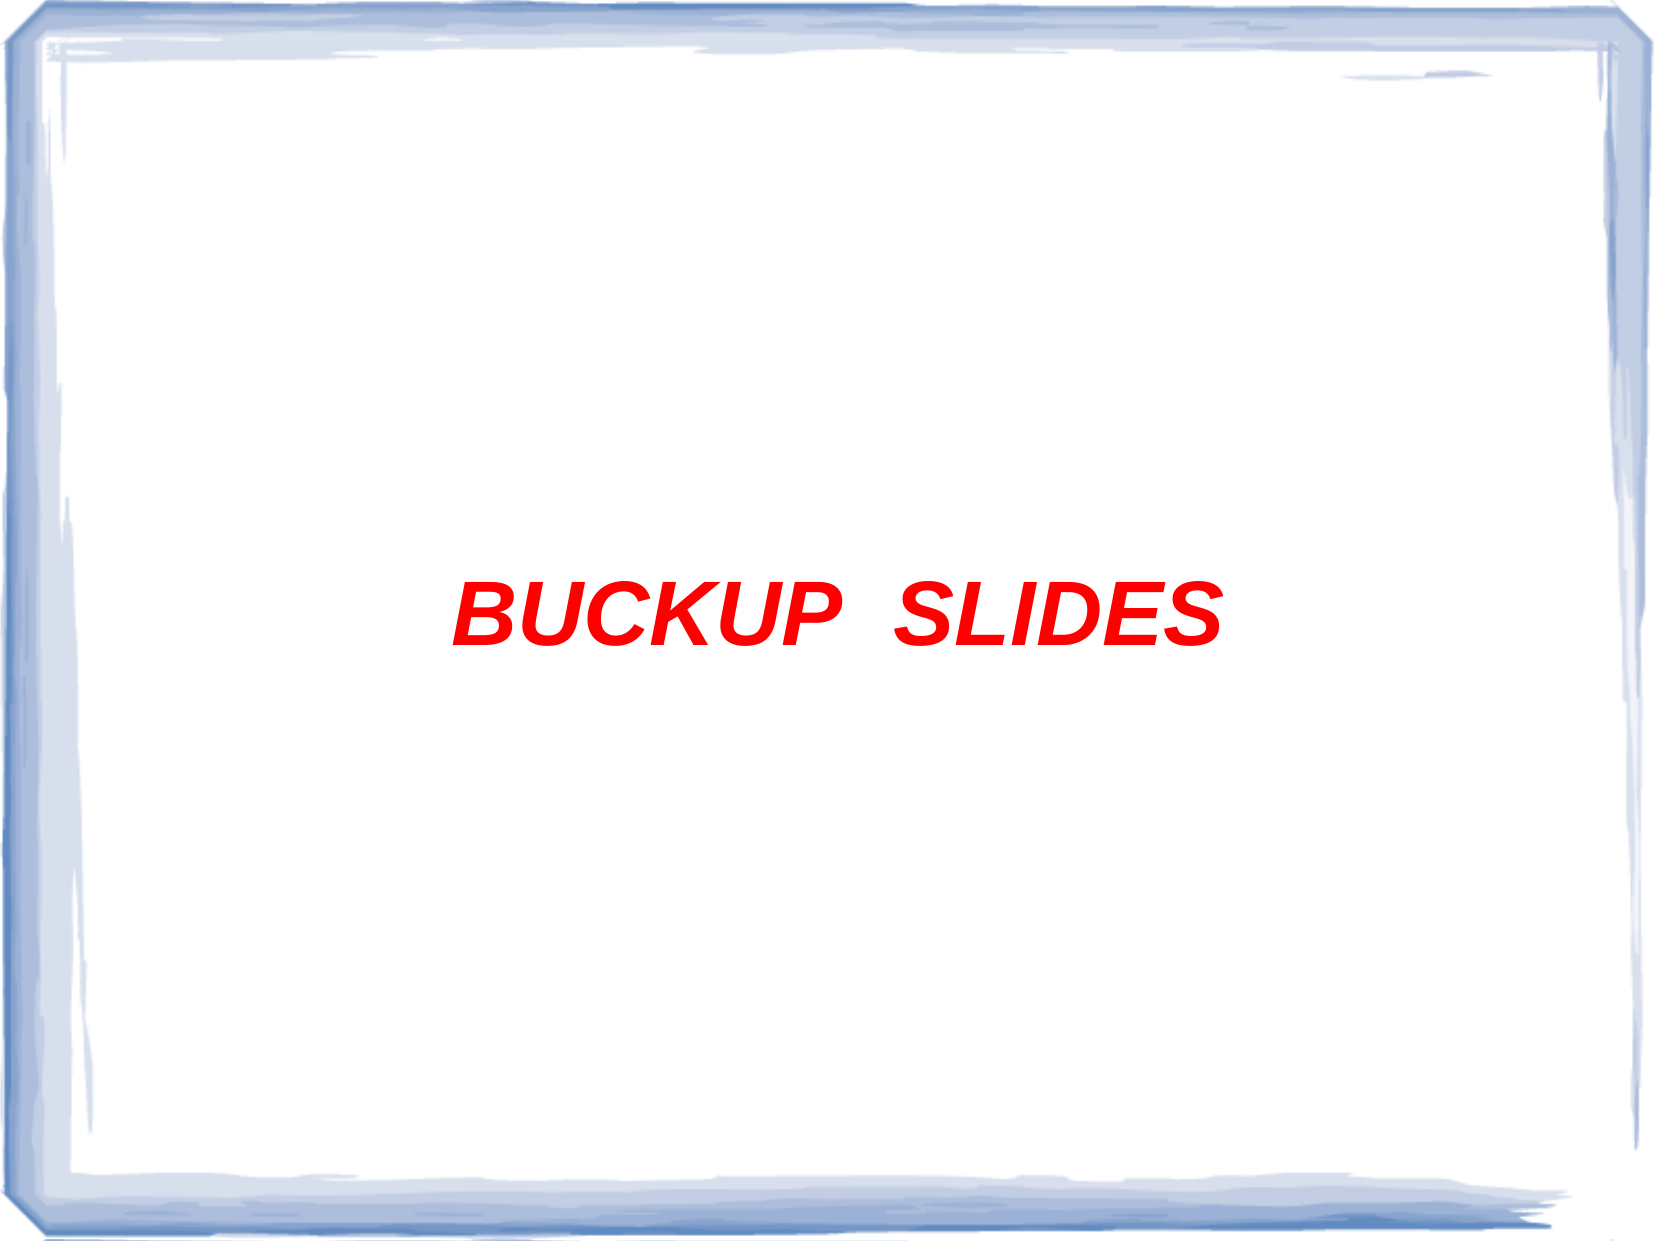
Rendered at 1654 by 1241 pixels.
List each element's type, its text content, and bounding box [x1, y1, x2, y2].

picture [0, 0, 1654, 1241]
text_box BUCKUP SLIDES [377, 555, 1300, 673]
